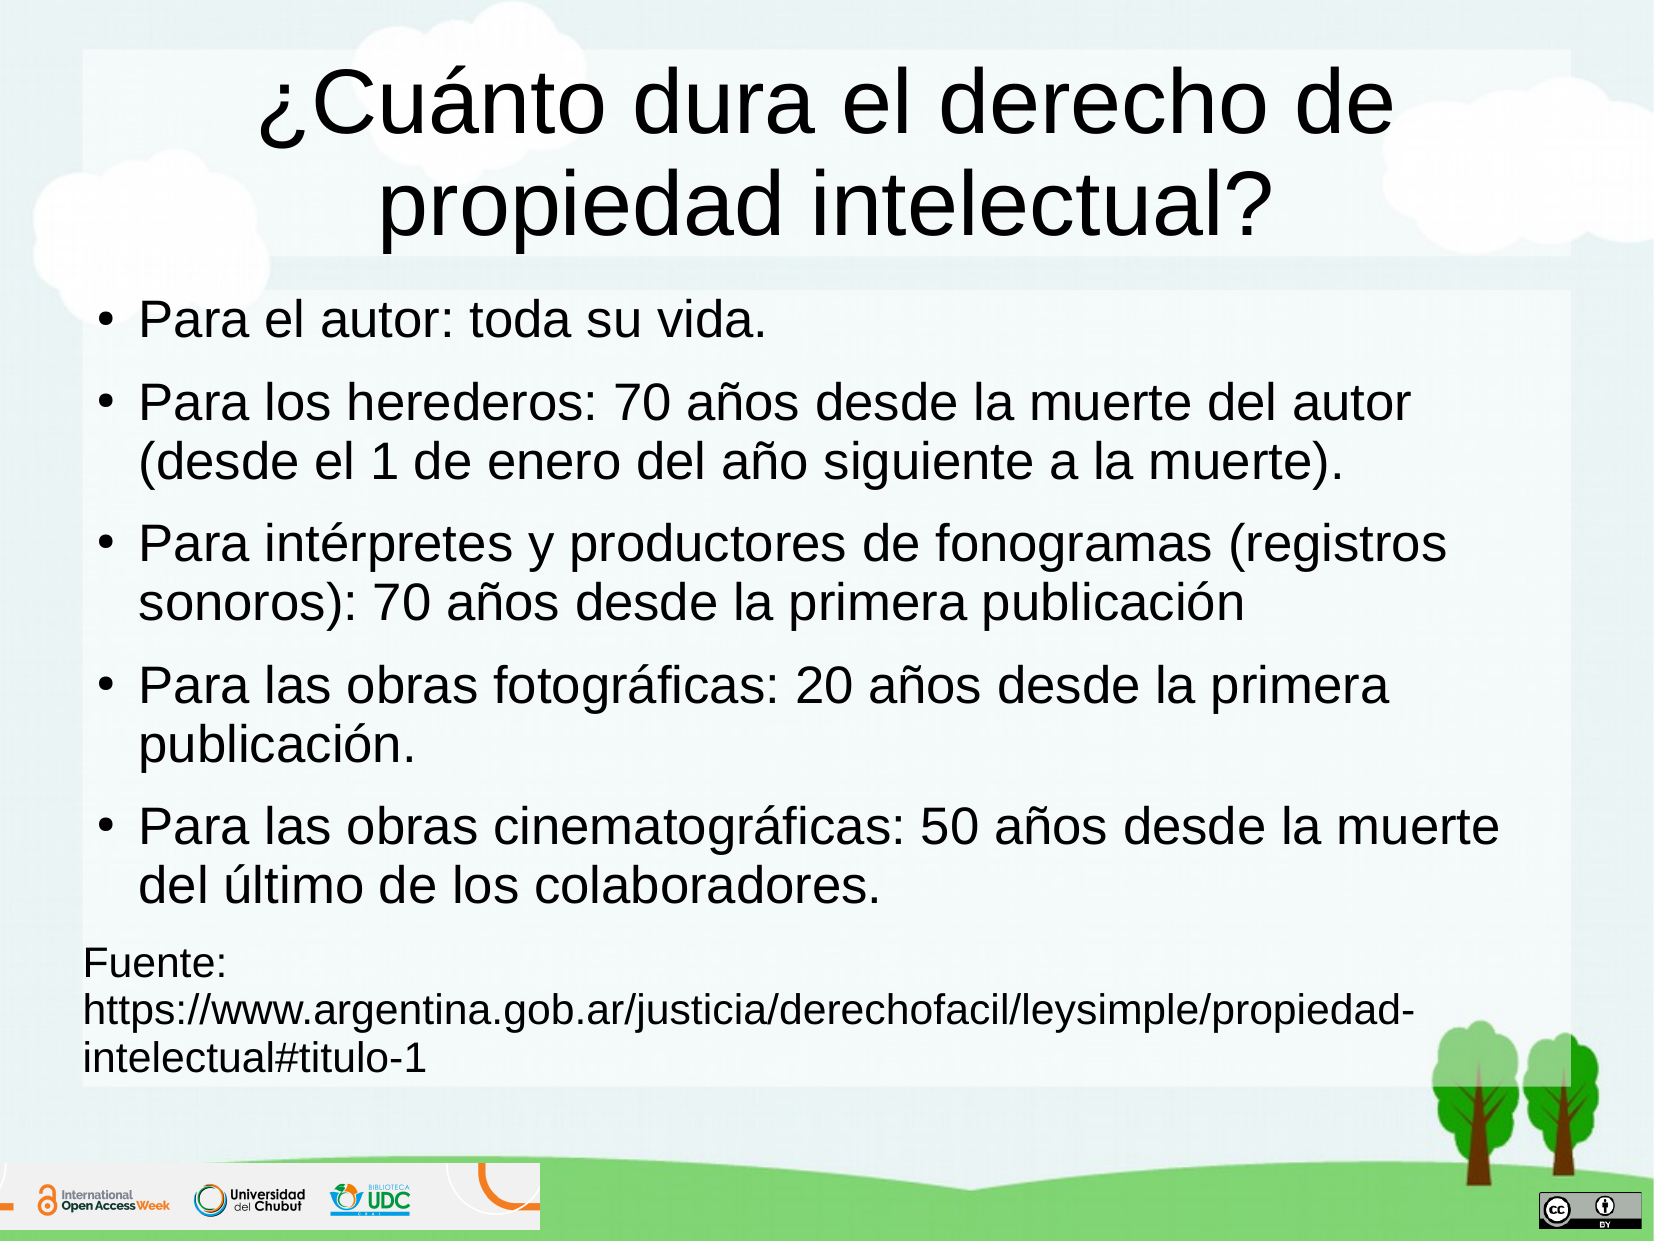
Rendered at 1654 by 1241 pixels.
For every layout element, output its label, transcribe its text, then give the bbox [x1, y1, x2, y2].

picture [0, 0, 1654, 1241]
list Para el autor: toda su vida. Para los herederos: 70 años desde la muerte del autor (desde el 1 de enero del año siguiente a la muerte). Para intérpretes y productores de fonogramas (registros sonoros): 70 años desde la primera publicación Para las obras fotográficas: 20 años desde la primera publicación. Para las obras cinematográficas: 50 años desde la muerte del último de los colaboradores. Fuente: https://www.argentina.gob.ar/justicia/derechofacil/leysimple/propiedad-intelectual#titulo-1 [82, 290, 1571, 1087]
title ¿Cuánto dura el derecho de propiedad intelectual? [82, 49, 1571, 257]
